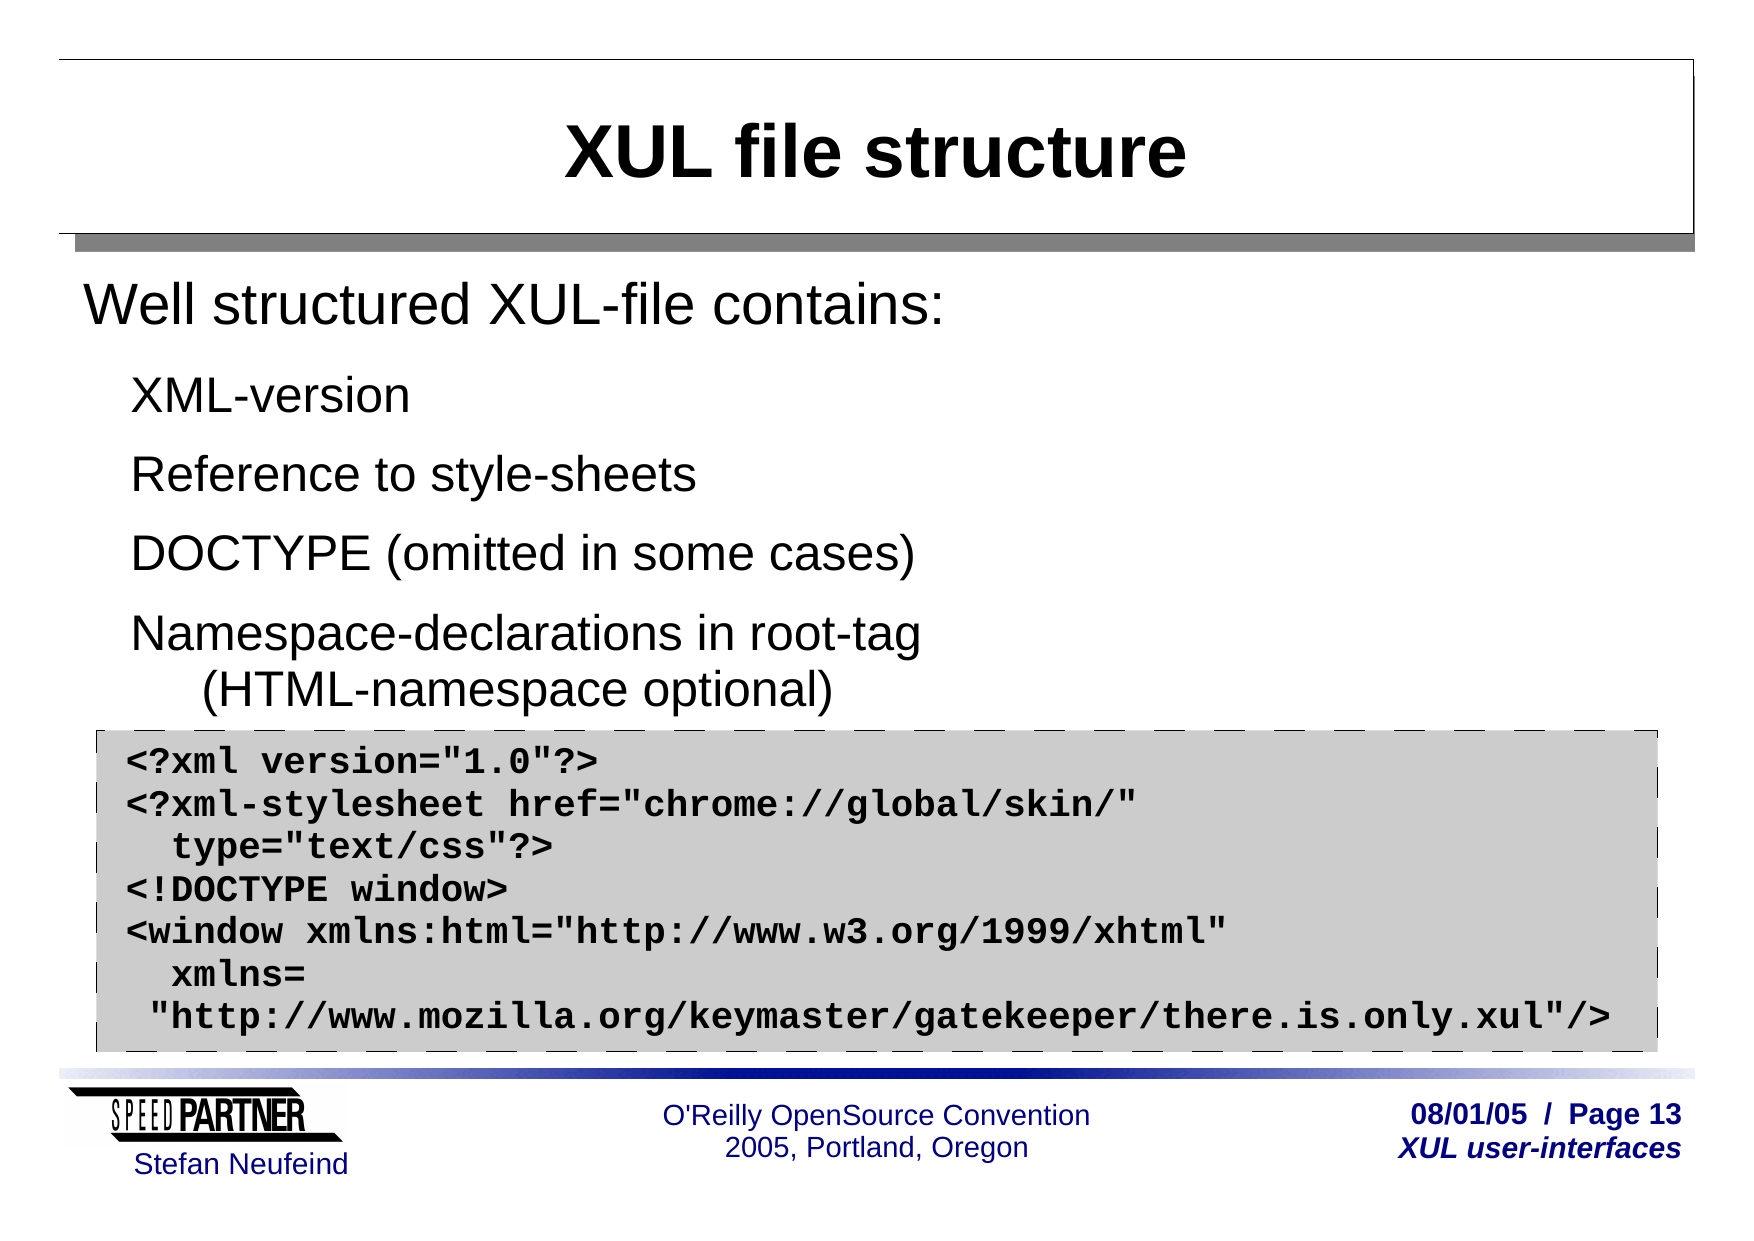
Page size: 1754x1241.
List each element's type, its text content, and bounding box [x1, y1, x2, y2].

picture [59, 1068, 1695, 1079]
picture [64, 1082, 348, 1146]
title XUL file structure [59, 59, 1695, 244]
list Well structured XUL-file contains: XML-version Reference to style-sheets DOCTYPE (omitted in some cases) Namespace-declarations in root-tag (HTML-namespace optional) [71, 272, 1695, 1055]
text_box <?xml version="1.0"?> <?xml-stylesheet href="chrome://global/skin/" type="text/css"?> <!DOCTYPE window> <window xmlns:html="http://www.w3.org/1999/xhtml" xmlns= "http://www.mozilla.org/keymaster/gatekeeper/there.is.only.xul"/> [96, 730, 1658, 1052]
